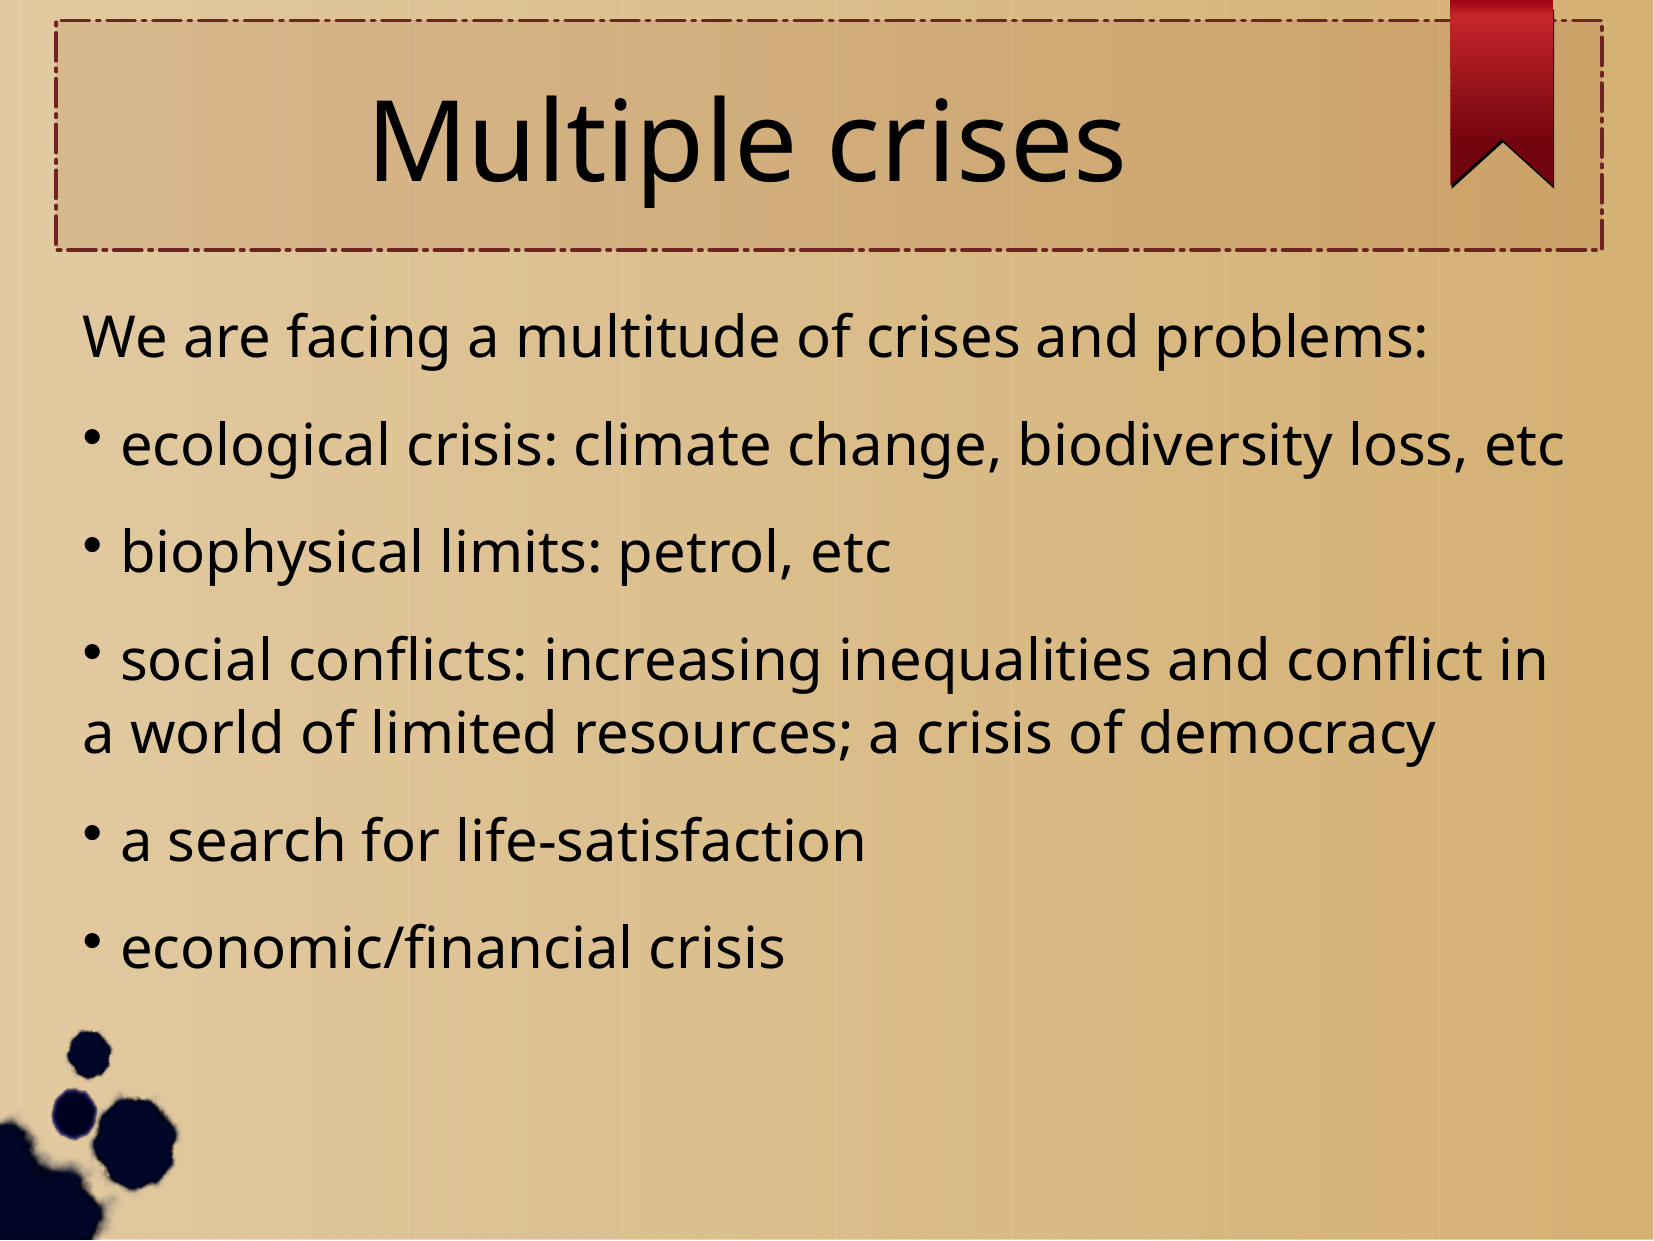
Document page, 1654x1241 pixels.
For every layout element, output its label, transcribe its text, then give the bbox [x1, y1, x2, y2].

list We are facing a multitude of crises and problems: ecological crisis: climate change, biodiversity loss, etc biophysical limits: petrol, etc social conflicts: increasing inequalities and conflict in a world of limited resources; a crisis of democracy a search for life-satisfaction economic/financial crisis [82, 299, 1571, 1019]
title Multiple crises [82, 47, 1412, 229]
